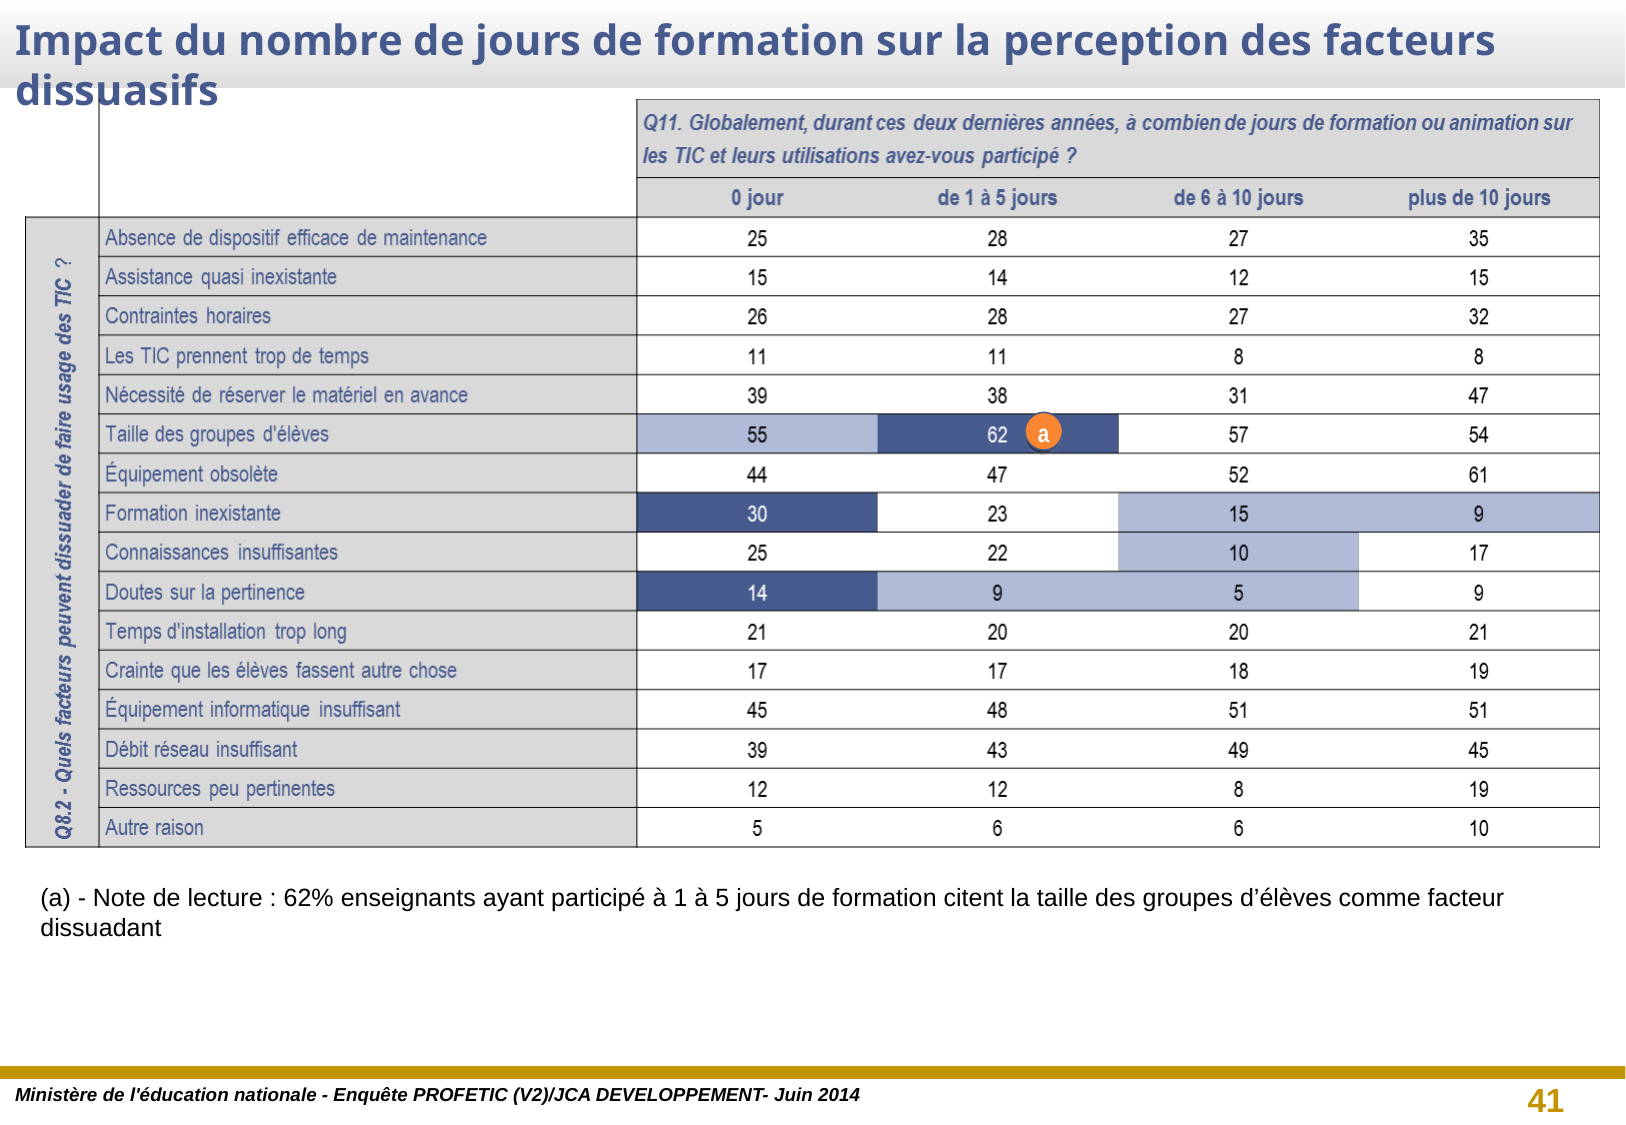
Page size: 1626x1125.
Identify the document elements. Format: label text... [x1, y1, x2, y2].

text_box a [1024, 412, 1063, 451]
picture [25, 99, 1600, 857]
text_box Ministère de l'éducation nationale - Enquête PROFETIC (V2)/JCA DEVELOPPEMENT- Juin 2014 [0, 1074, 1501, 1125]
text_box 41 [1512, 1071, 1625, 1125]
text_box (a) - Note de lecture : 62% enseignants ayant participé à 1 à 5 jours de formation citent la taille des groupes d’élèves comme facteur dissuadant [25, 873, 1601, 950]
title Impact du nombre de jours de formation sur la perception des facteurs dissuasifs [0, 0, 1625, 88]
